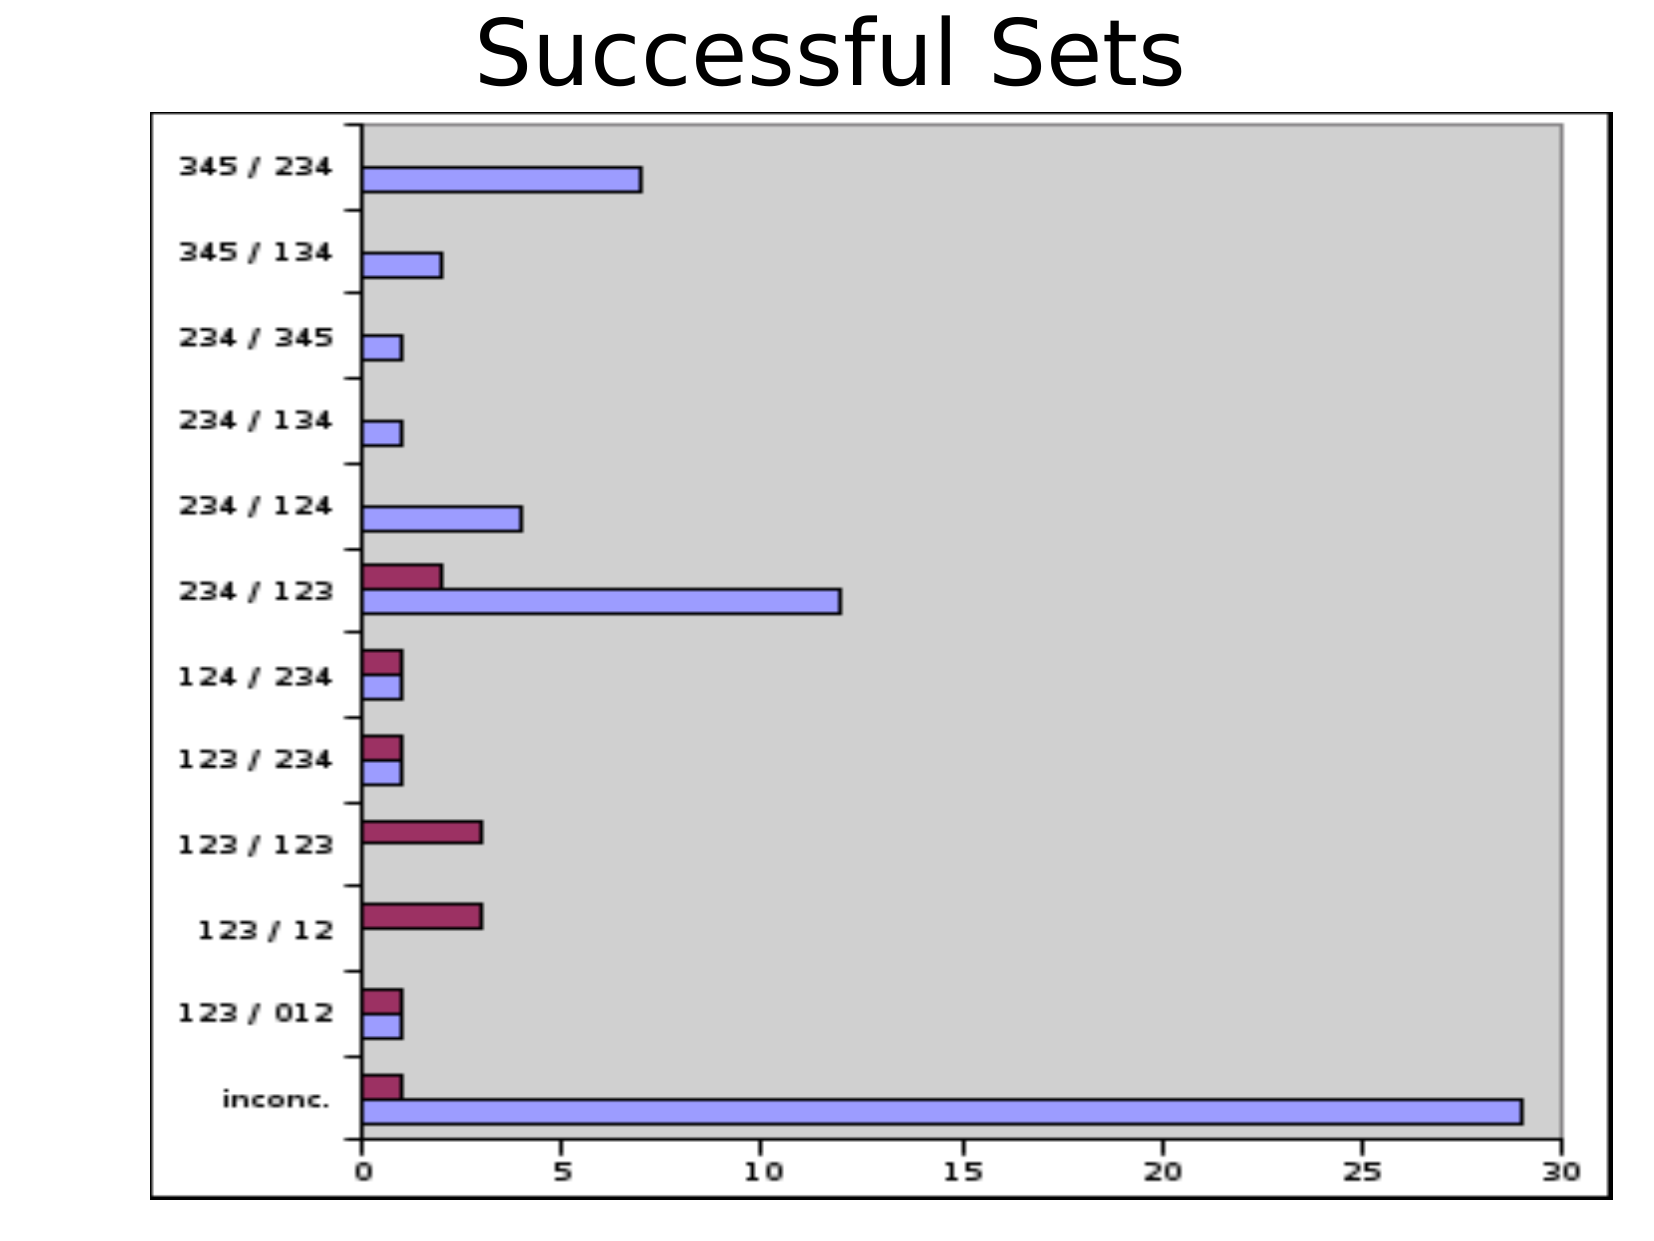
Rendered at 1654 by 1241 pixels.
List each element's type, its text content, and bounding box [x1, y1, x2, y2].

title Successful Sets [86, 0, 1576, 151]
picture [150, 112, 1613, 1201]
